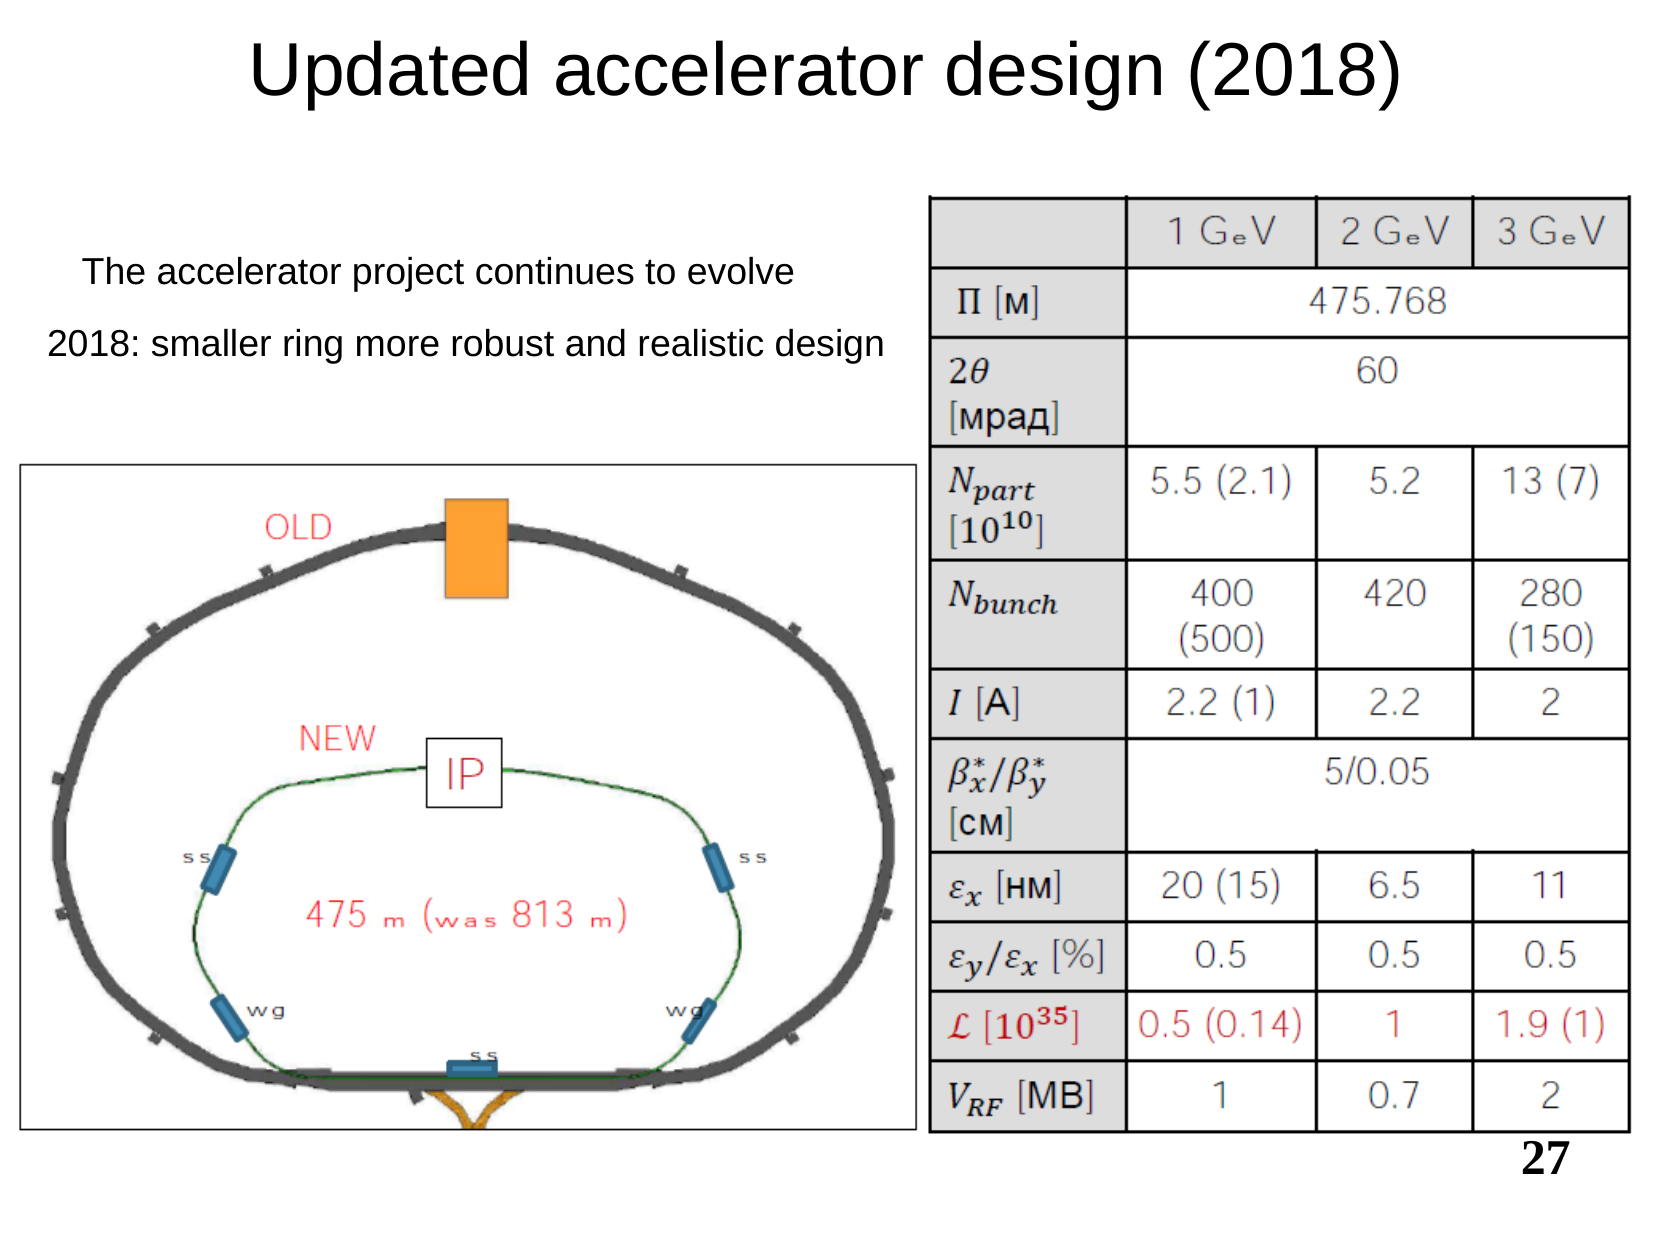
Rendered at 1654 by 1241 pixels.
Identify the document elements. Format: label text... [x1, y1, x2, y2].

text_box 2018: smaller ring more robust and realistic design [32, 315, 901, 372]
title Updated accelerator design (2018) [82, 27, 1571, 112]
text_box The accelerator project continues to evolve [66, 243, 811, 301]
picture [15, 194, 1636, 1141]
